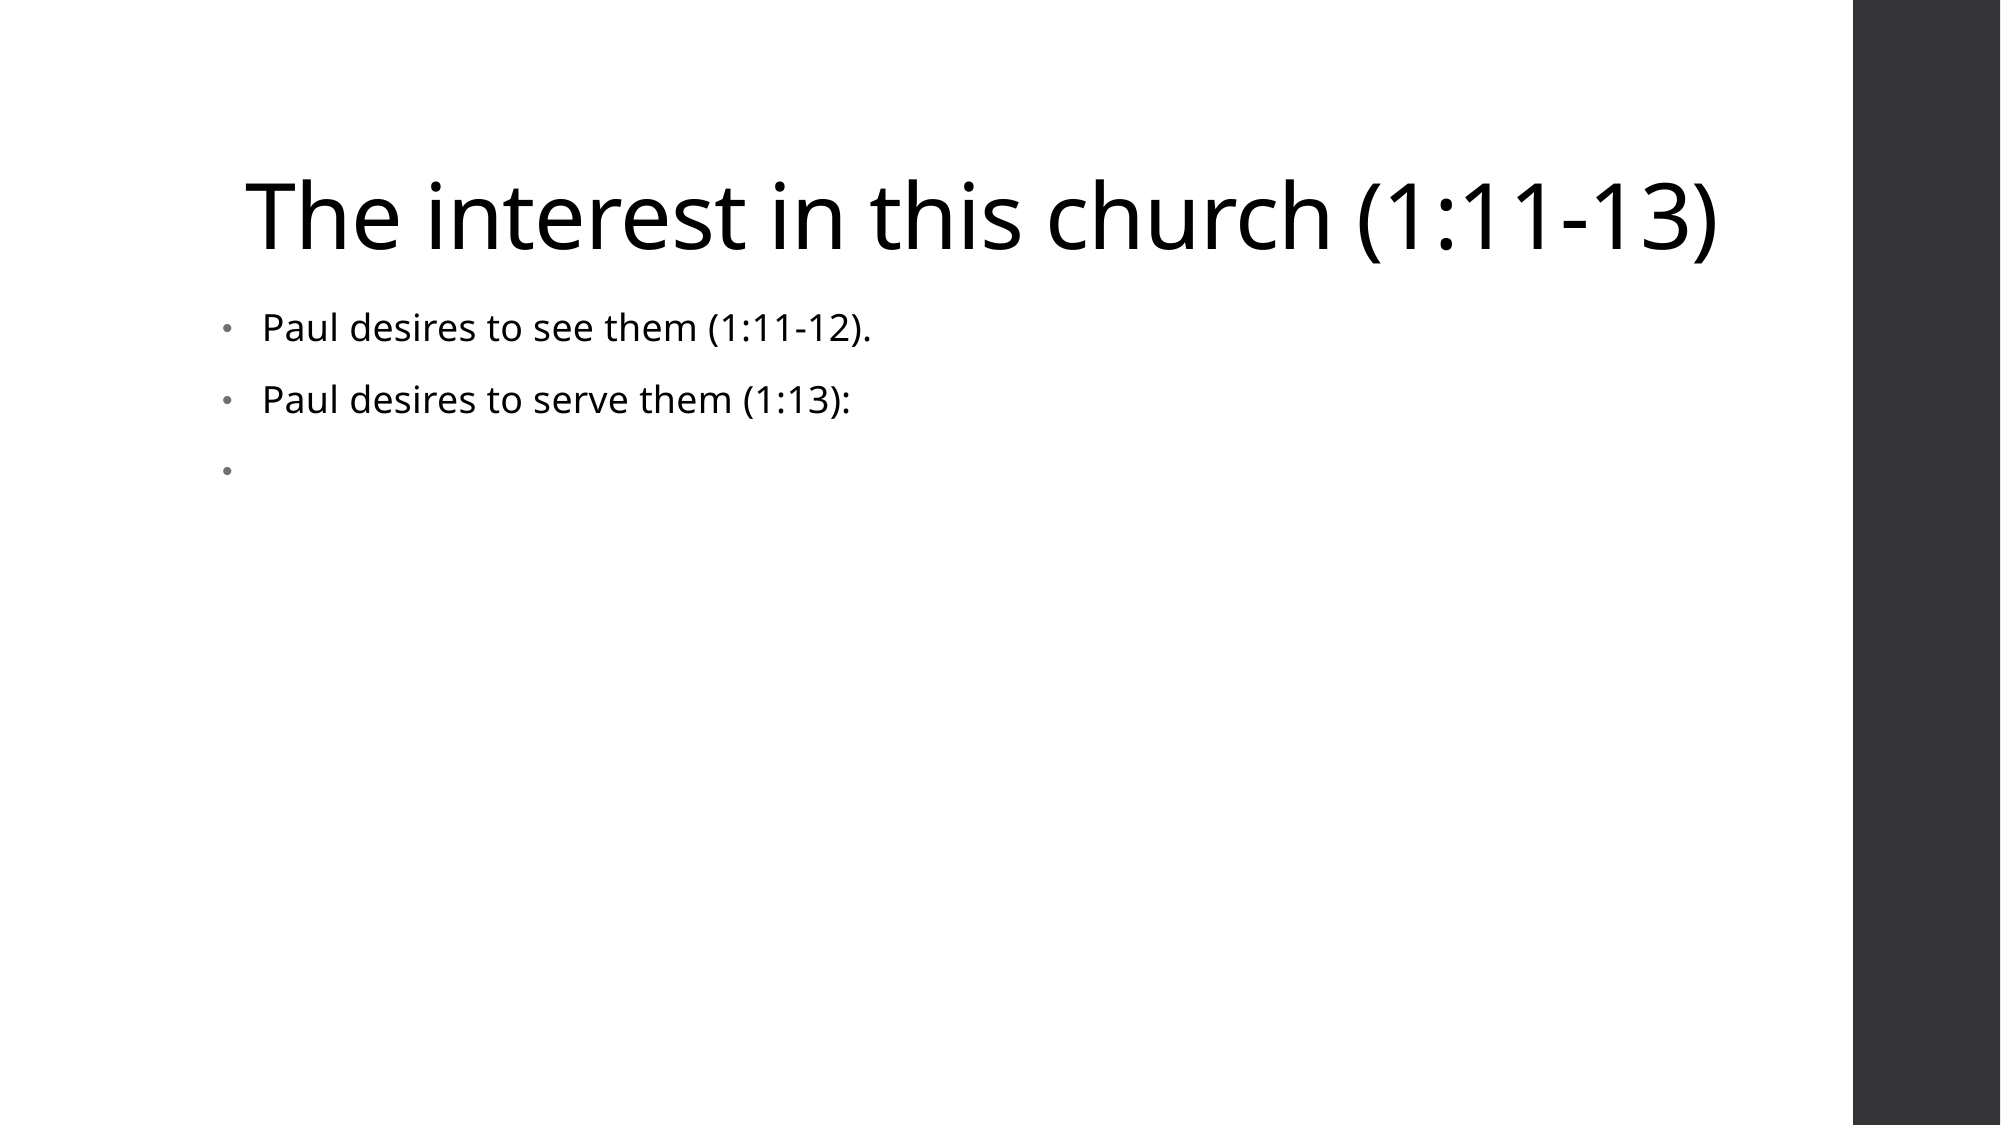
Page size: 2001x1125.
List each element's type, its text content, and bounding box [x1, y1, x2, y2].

list Paul desires to see them (1:11-12). Paul desires to serve them (1:13): [206, 299, 1617, 1014]
title The interest in this church (1:11-13) [206, 60, 1797, 278]
